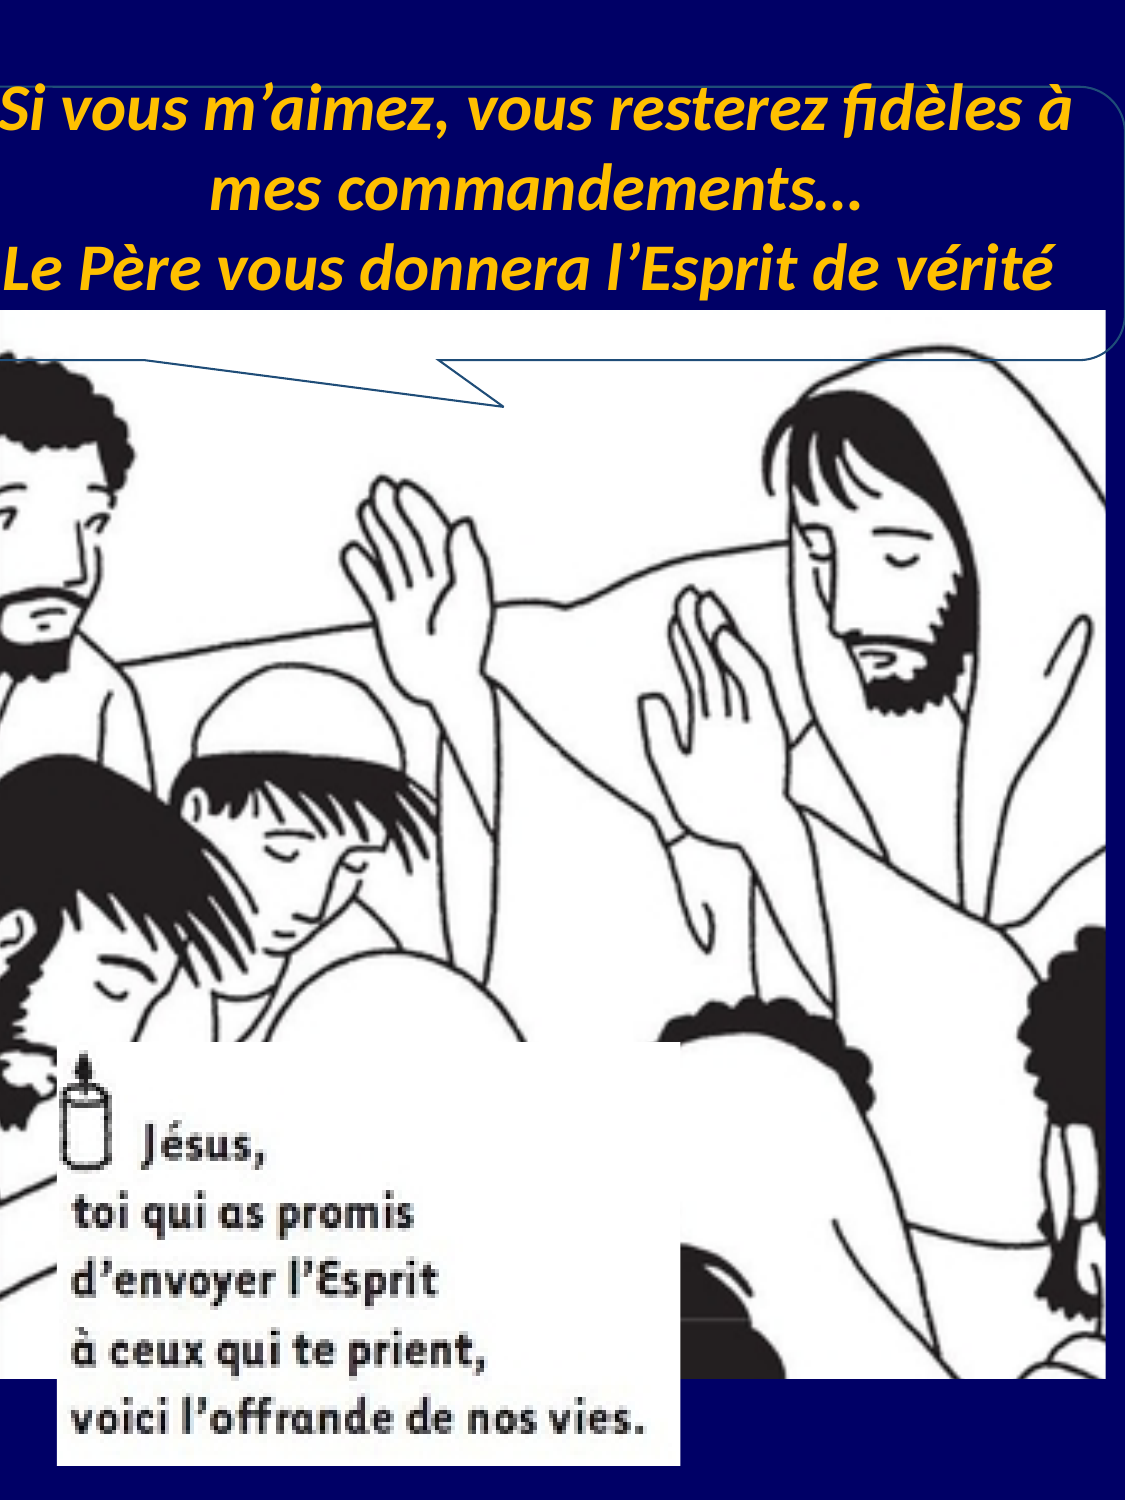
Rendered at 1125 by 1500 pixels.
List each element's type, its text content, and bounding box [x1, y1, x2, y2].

picture [0, 353, 1106, 1466]
text_box Si vous m’aimez, vous resterez fidèles à mes commandements… Le Père vous donnera l’Esprit de vérité [0, 86, 1125, 407]
